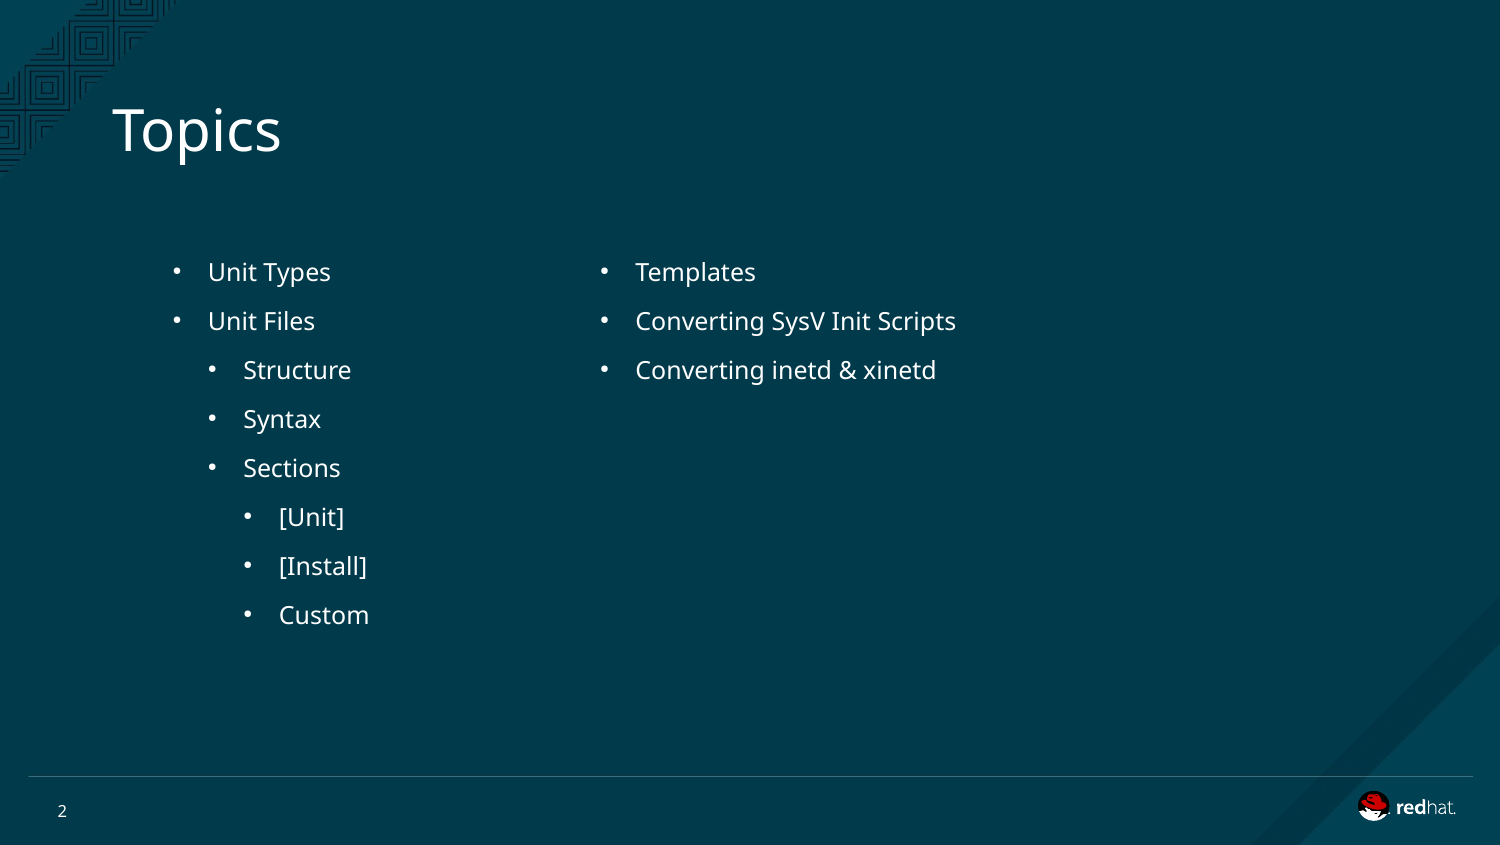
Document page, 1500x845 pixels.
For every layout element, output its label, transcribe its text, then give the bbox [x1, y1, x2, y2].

title Topics [112, 0, 1388, 169]
text_box Templates Converting SysV Init Scripts Converting inetd & xinetd [600, 255, 1133, 755]
picture [99, 38, 103, 49]
text_box Unit Types Unit Files Structure Syntax Sections [Unit] [Install] Custom [172, 255, 526, 755]
